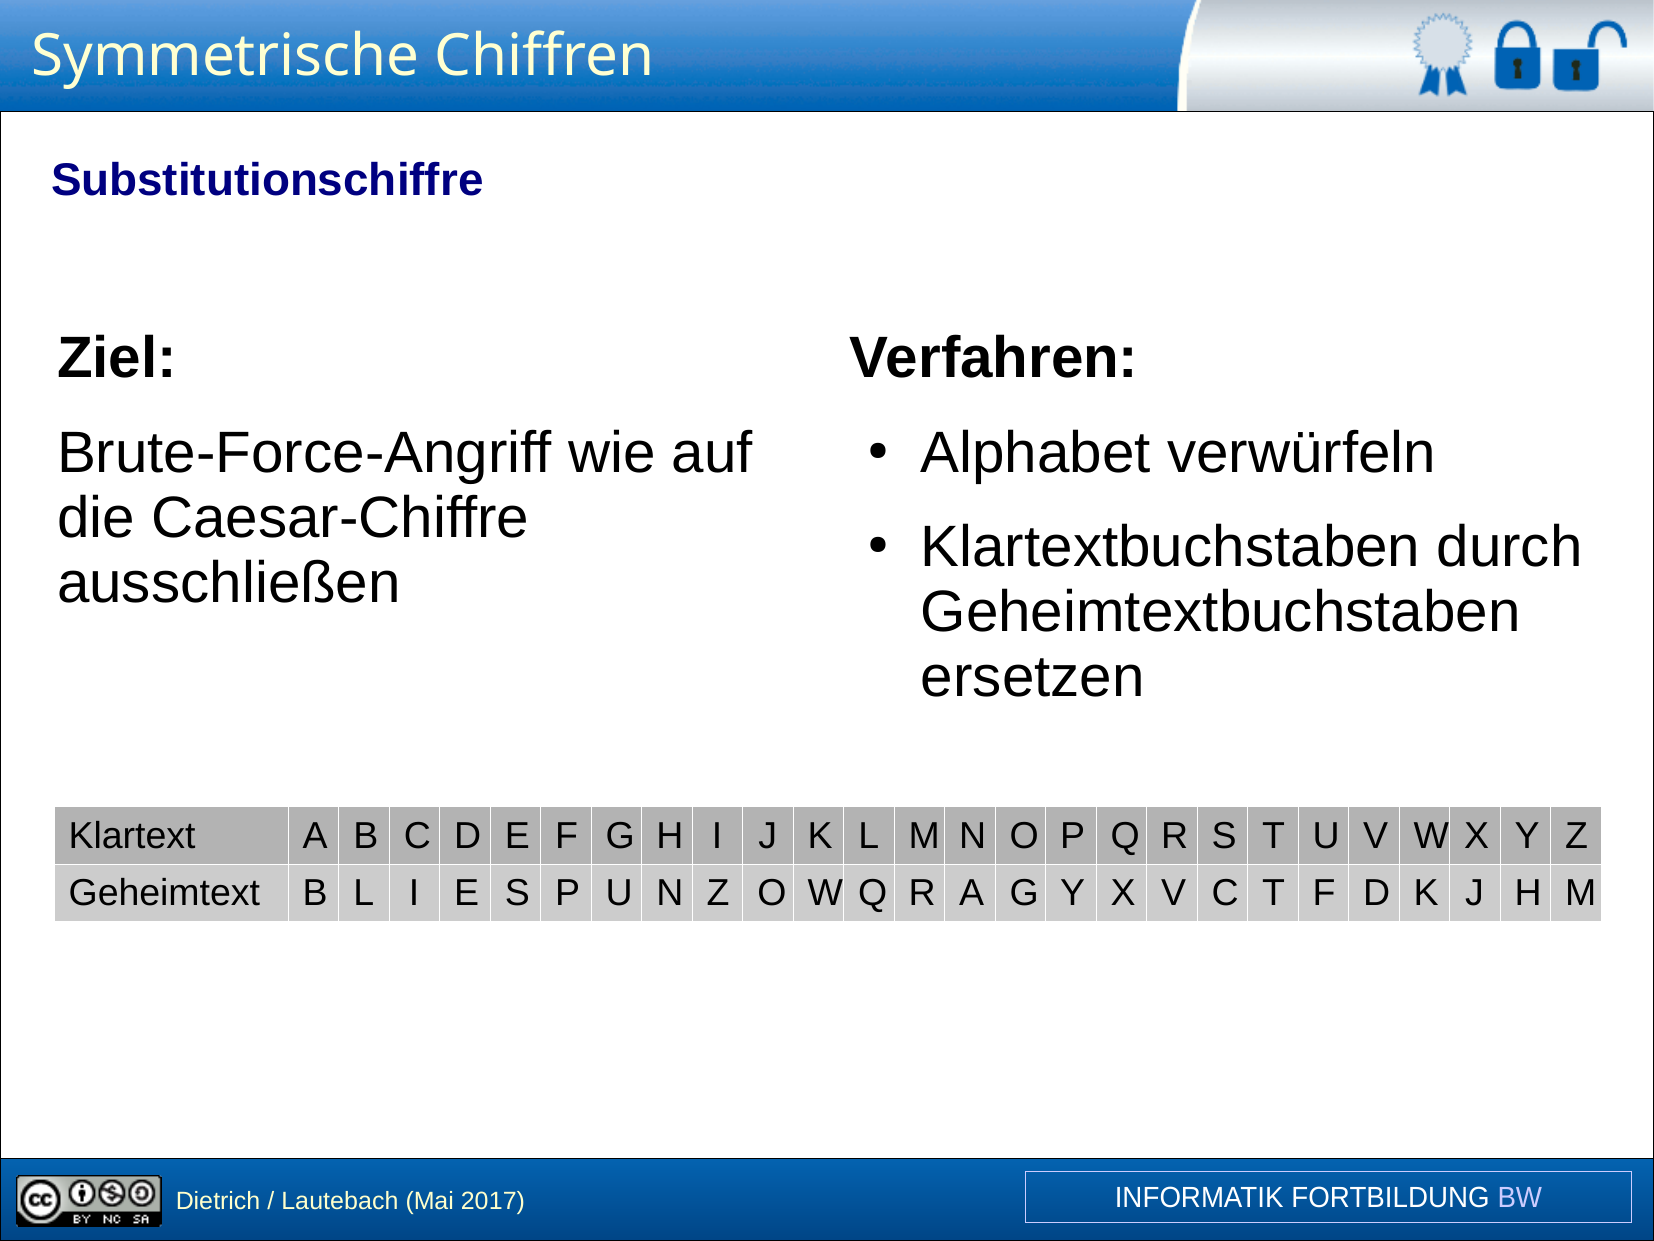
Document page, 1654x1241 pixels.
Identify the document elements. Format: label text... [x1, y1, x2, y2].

picture [16, 1175, 162, 1227]
table_cell W [794, 865, 843, 921]
table_cell T [1248, 865, 1298, 921]
table_header K [794, 807, 843, 864]
table_header S [1198, 807, 1247, 864]
table_cell K [1400, 865, 1449, 921]
table_cell P [541, 865, 591, 921]
table_cell M [1551, 865, 1601, 921]
table_cell Y [1046, 865, 1096, 921]
table_cell E [440, 865, 490, 921]
table_header M [895, 807, 944, 864]
table_header A [289, 807, 338, 864]
table_header Z [1551, 807, 1601, 864]
table_header N [945, 807, 995, 864]
table_cell I [390, 865, 439, 921]
table_header D [440, 807, 490, 864]
table_header U [1299, 807, 1348, 864]
table_header T [1248, 807, 1298, 864]
table_cell A [945, 865, 995, 921]
table_header I [693, 807, 742, 864]
table_cell X [1097, 865, 1146, 921]
table_header V [1349, 807, 1399, 864]
table_cell S [491, 865, 540, 921]
table_header E [491, 807, 540, 864]
list Ziel: Brute-Force-Angriff wie auf die Caesar-Chiffre ausschließen [57, 325, 813, 669]
table_cell U [592, 865, 641, 921]
table_header O [996, 807, 1045, 864]
table_cell H [1501, 865, 1550, 921]
table_header C [390, 807, 439, 864]
table_header X [1450, 807, 1500, 864]
table_cell B [289, 865, 338, 921]
table_header J [743, 807, 793, 864]
table_cell V [1147, 865, 1197, 921]
table_cell R [895, 865, 944, 921]
table_cell G [996, 865, 1045, 921]
table_cell Geheimtext [55, 865, 288, 921]
list Verfahren: Alphabet verwürfeln Klartextbuchstaben durch Geheimtextbuchstaben ersetzen [850, 325, 1606, 710]
table_header B [339, 807, 389, 864]
table_header Q [1097, 807, 1146, 864]
table_header P [1046, 807, 1096, 864]
table_header Y [1501, 807, 1550, 864]
table_cell D [1349, 865, 1399, 921]
table_header W [1400, 807, 1449, 864]
table_header G [592, 807, 641, 864]
table_cell C [1198, 865, 1247, 921]
table_cell F [1299, 865, 1348, 921]
table_cell L [339, 865, 389, 921]
table_cell J [1450, 865, 1500, 921]
title Symmetrische Chiffren [31, 14, 1151, 92]
table_cell N [642, 865, 692, 921]
table_cell Q [844, 865, 894, 921]
table_cell O [743, 865, 793, 921]
table_header R [1147, 807, 1197, 864]
picture [0, 0, 1654, 111]
table_header F [541, 807, 591, 864]
table_header H [642, 807, 692, 864]
table_cell Z [693, 865, 742, 921]
table_header L [844, 807, 894, 864]
table_header Klartext [55, 807, 288, 864]
text_box Substitutionschiffre [36, 146, 1617, 214]
